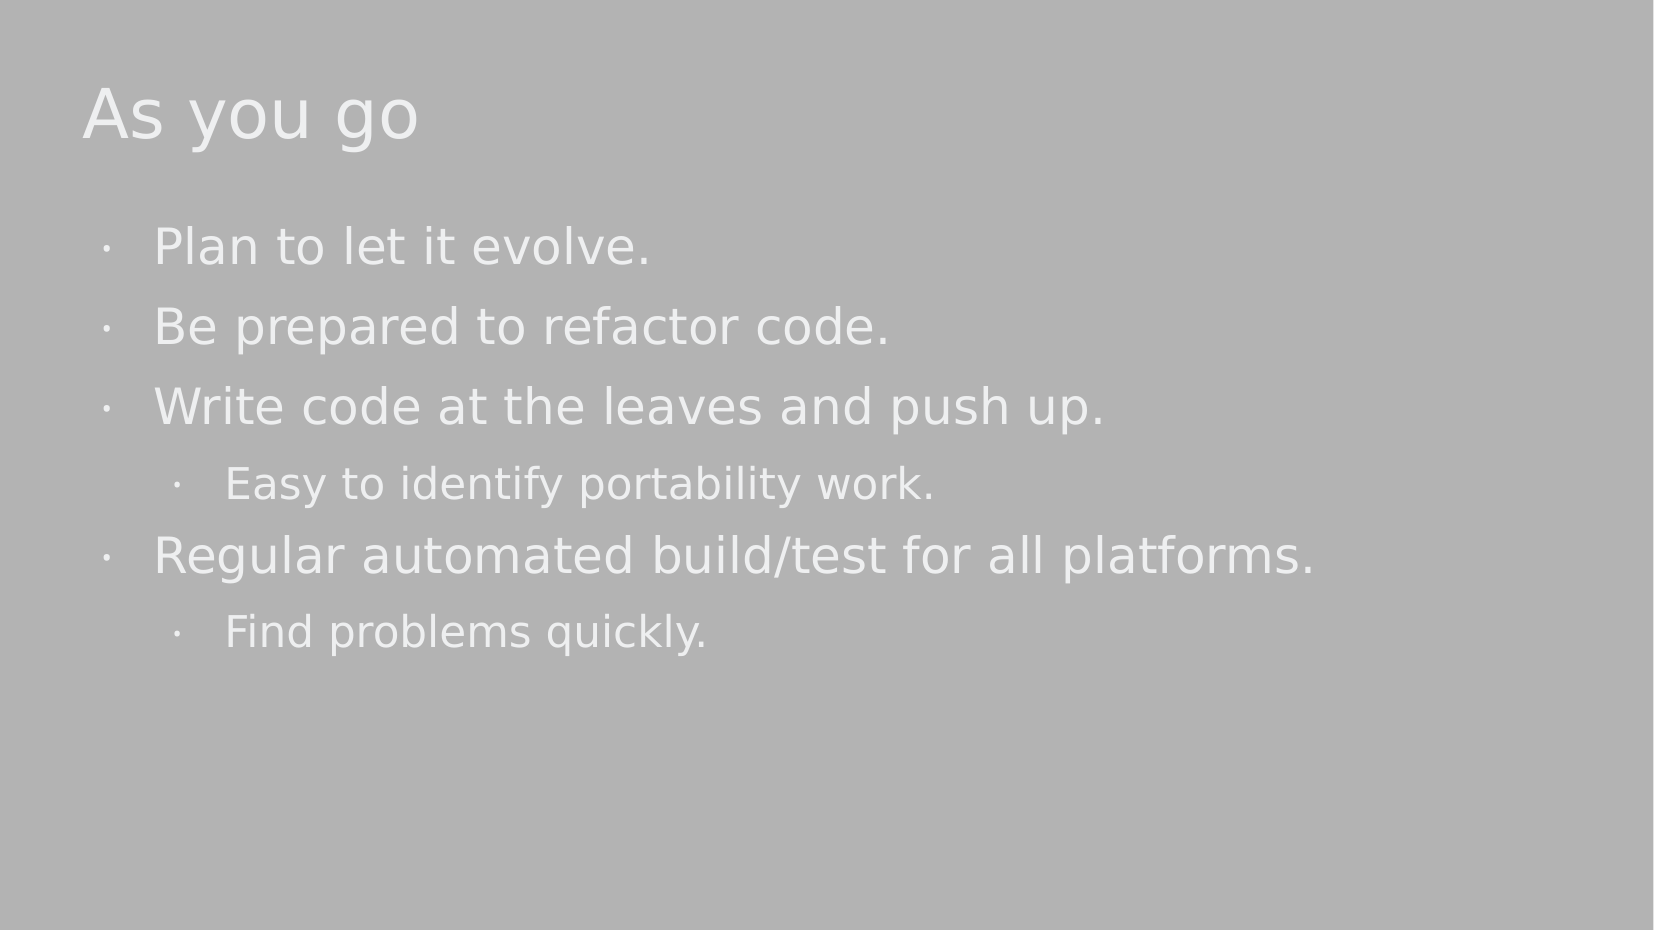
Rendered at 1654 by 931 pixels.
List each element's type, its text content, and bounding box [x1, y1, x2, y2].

list Plan to let it evolve. Be prepared to refactor code. Write code at the leaves and push up. Easy to identify portability work. Regular automated build/test for all platforms. Find problems quickly. [82, 217, 1571, 758]
title As you go [82, 37, 1571, 193]
